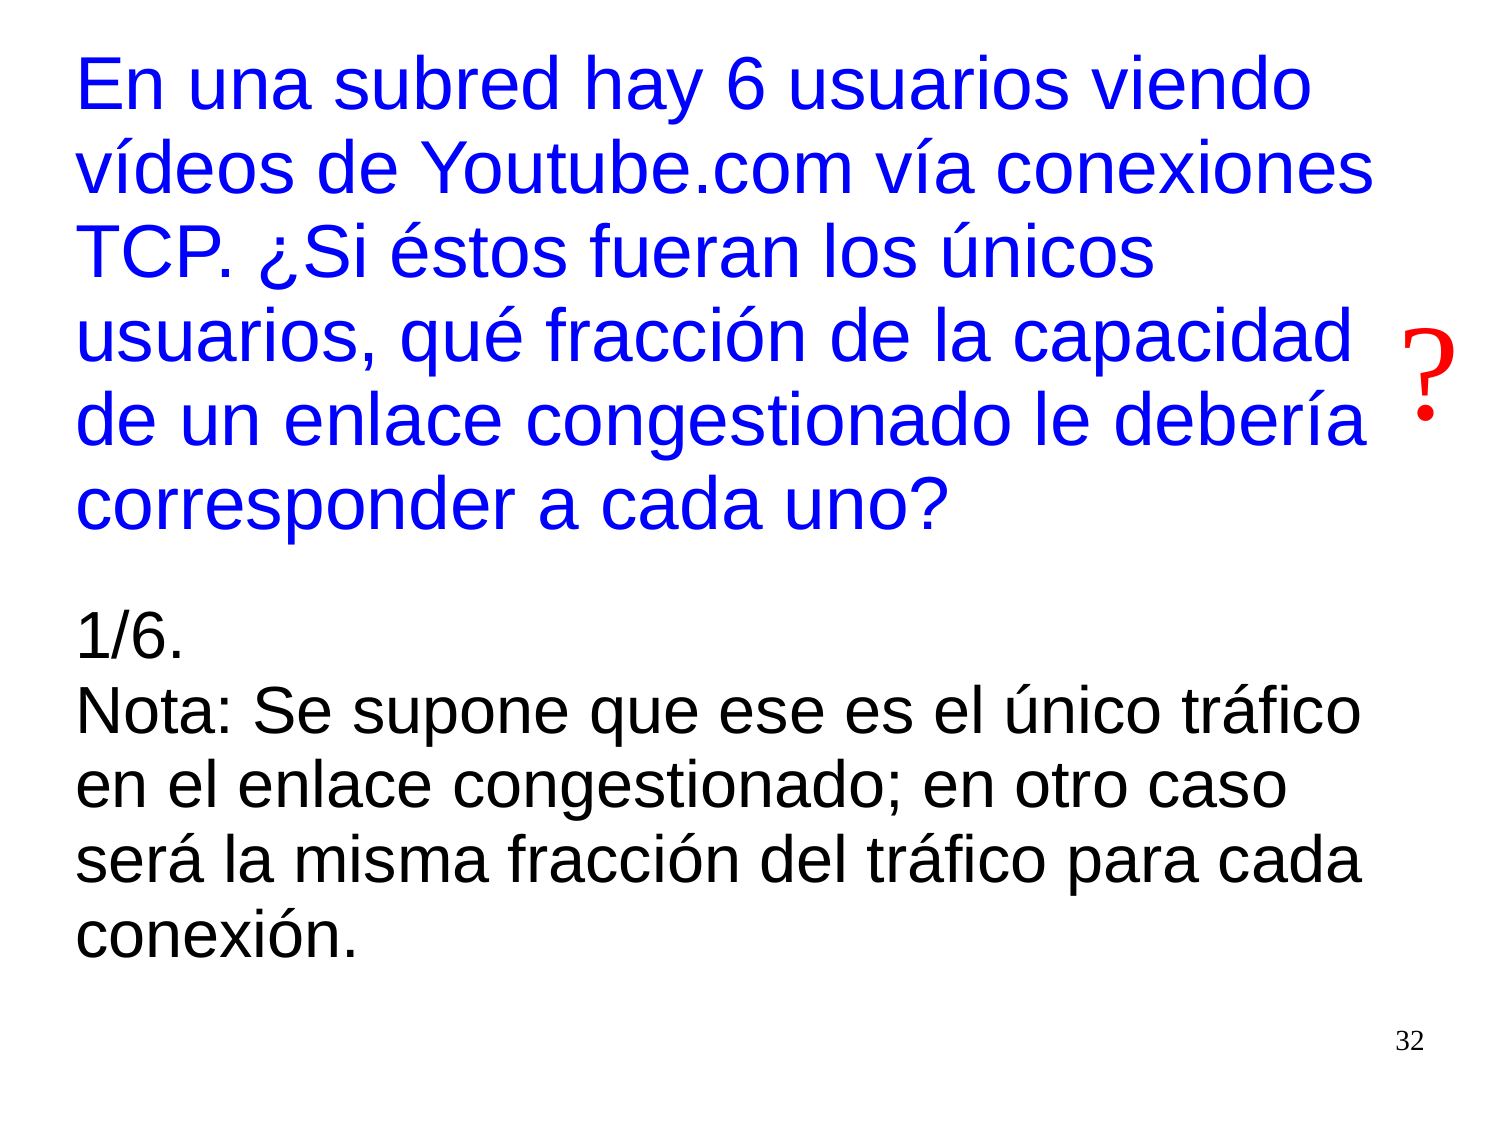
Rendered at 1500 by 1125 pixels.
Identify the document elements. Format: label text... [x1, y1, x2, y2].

list 1/6. Nota: Se supone que ese es el único tráfico en el enlace congestionado; en otro caso será la misma fracción del tráfico para cada conexión. [75, 597, 1425, 1006]
title En una subred hay 6 usuarios viendo vídeos de Youtube.com vía conexiones TCP. ¿Si éstos fueran los únicos usuarios, qué fracción de la capacidad de un enlace congestionado le debería corresponder a cada uno? [75, 41, 1388, 597]
